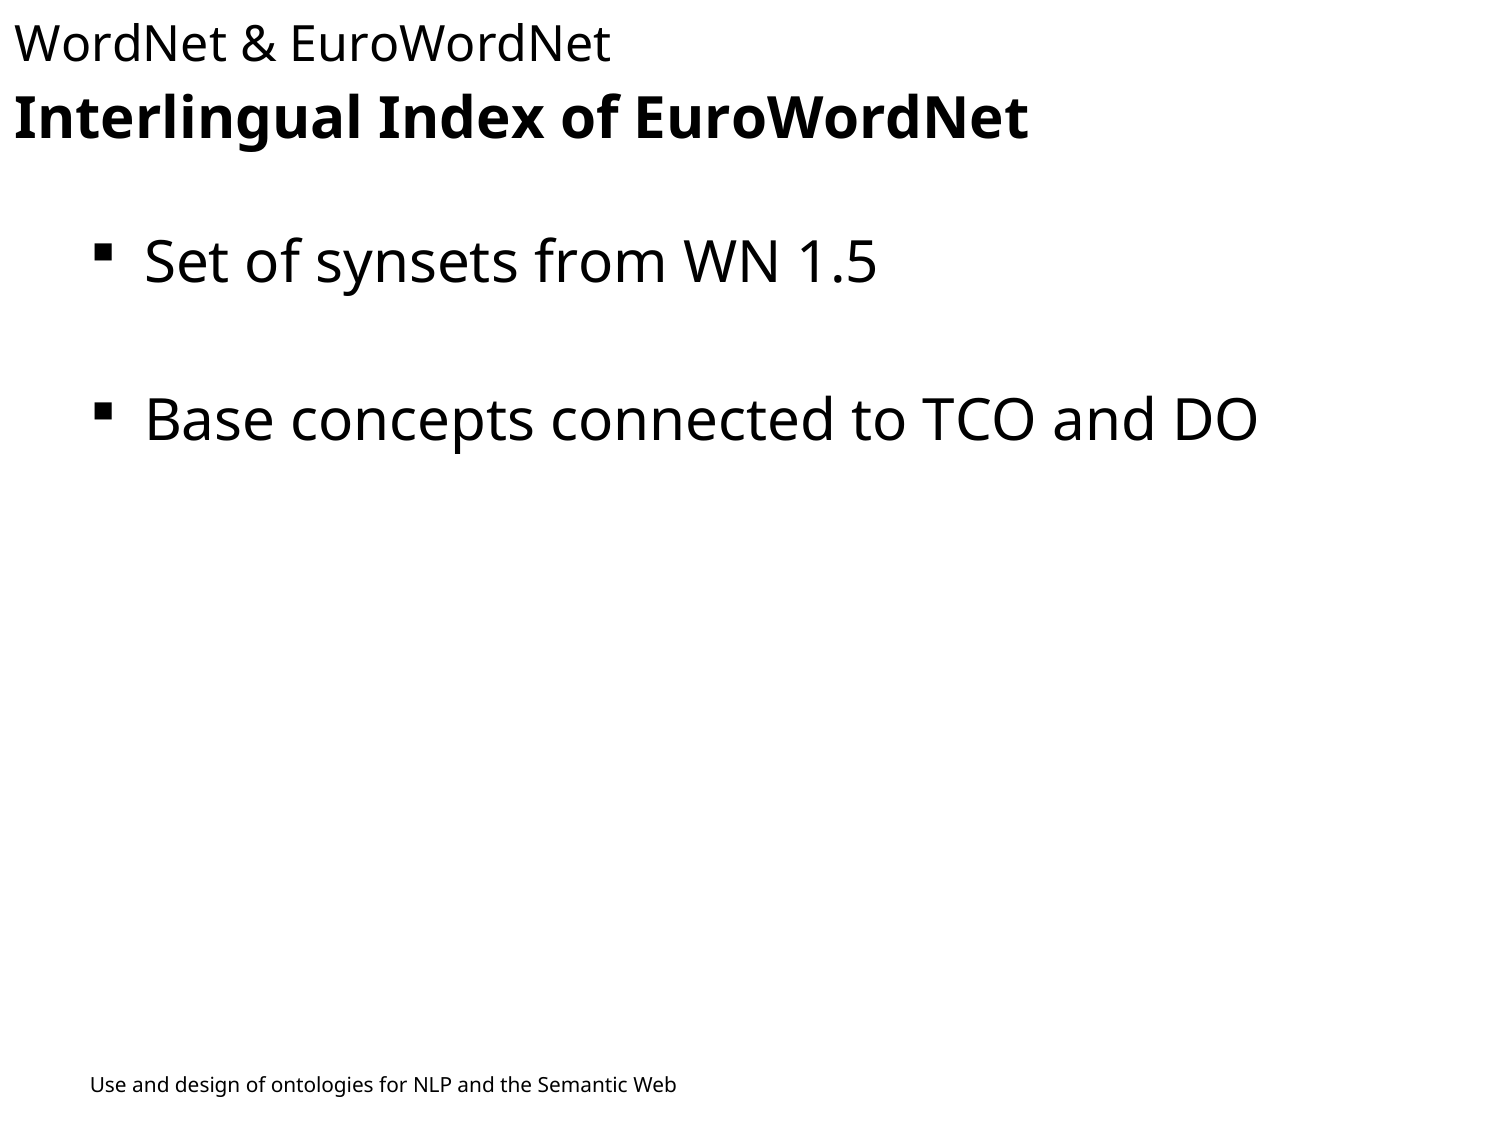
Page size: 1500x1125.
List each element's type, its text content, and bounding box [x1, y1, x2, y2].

list Set of synsets from WN 1.5 Base concepts connected to TCO and DO [75, 212, 1438, 1000]
text_box WordNet & EuroWordNet Interlingual Index of EuroWordNet [0, 0, 1276, 138]
